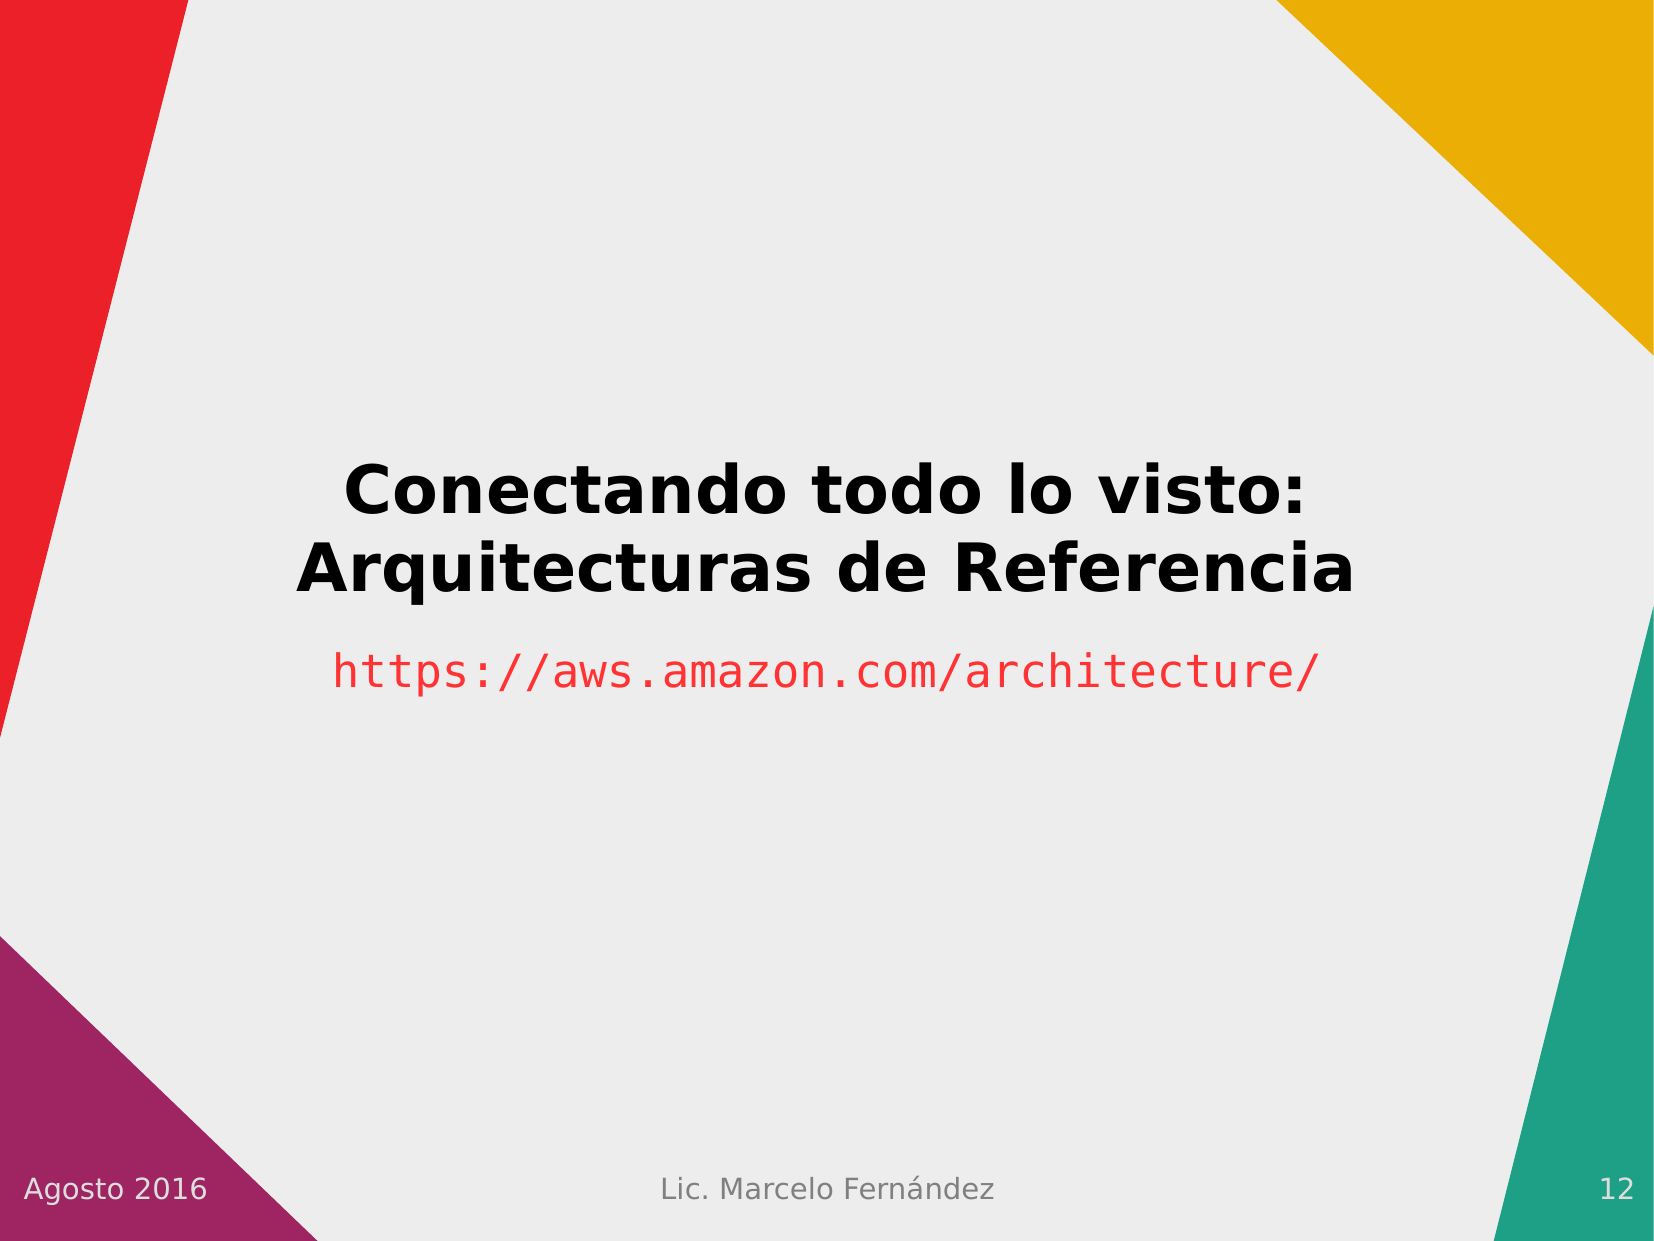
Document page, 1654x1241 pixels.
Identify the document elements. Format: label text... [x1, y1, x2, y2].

text_box https://aws.amazon.com/architecture/ [265, 637, 1388, 706]
subtitle Conectando todo lo visto: Arquitecturas de Referencia [114, 73, 1539, 986]
